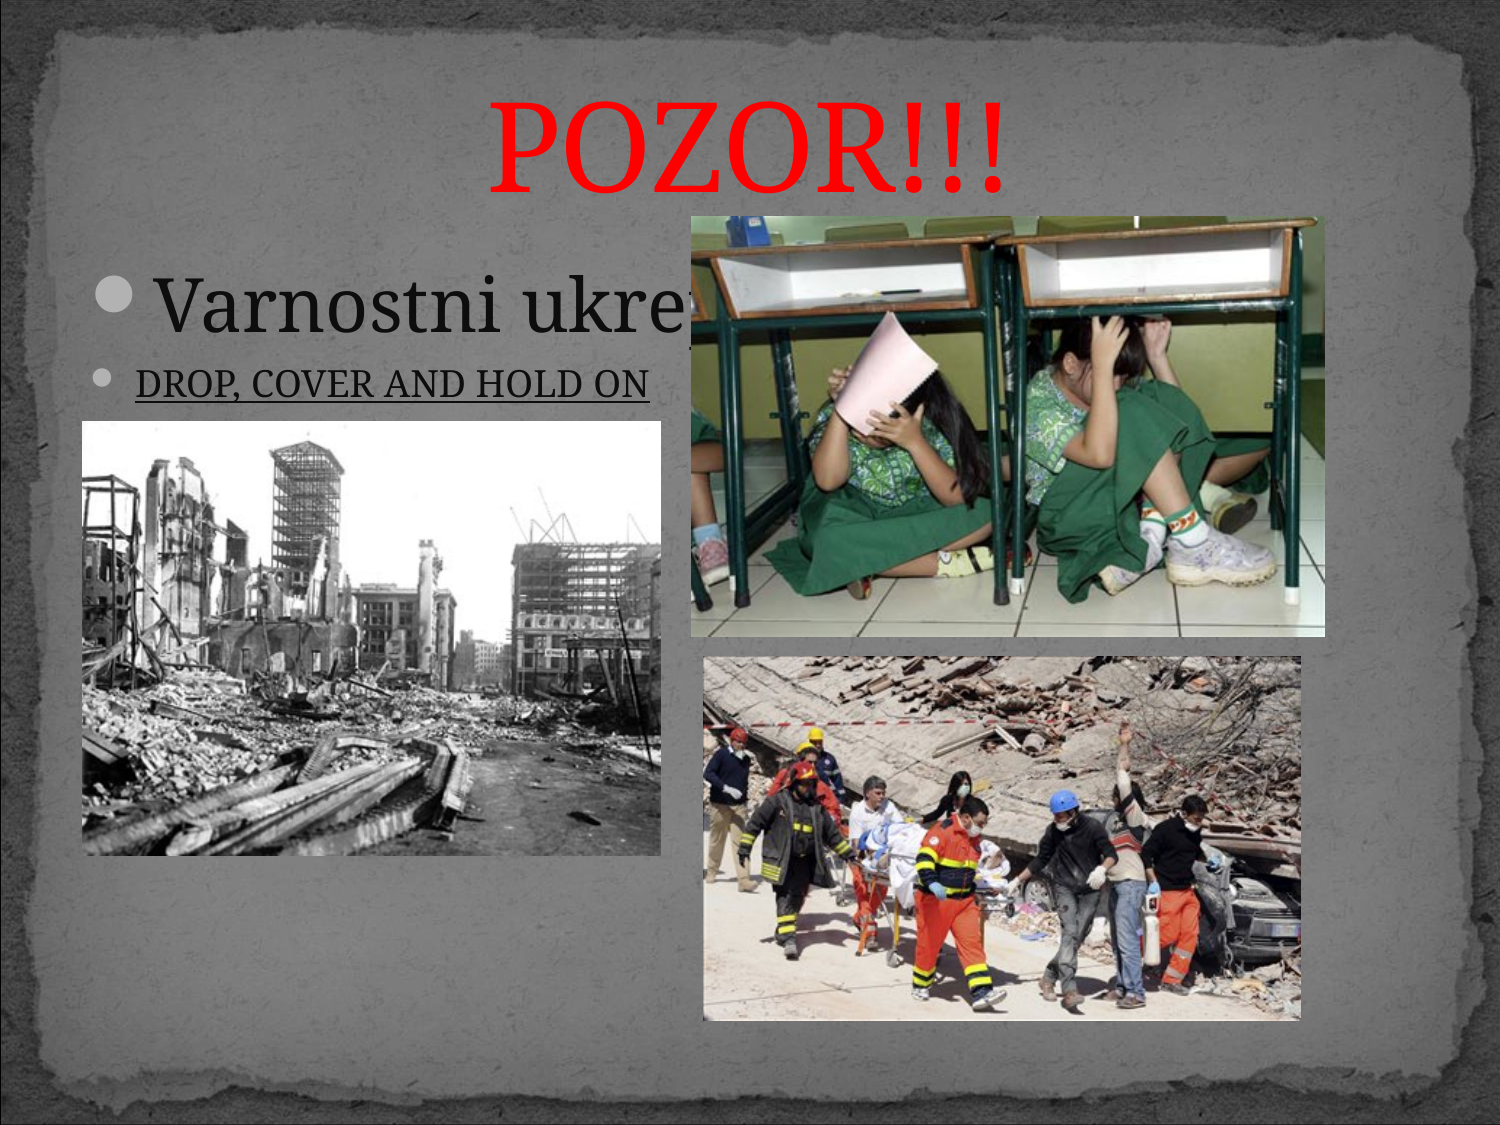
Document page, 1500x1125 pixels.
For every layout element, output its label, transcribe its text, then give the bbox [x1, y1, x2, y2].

list Varnostni ukrepi DROP, COVER AND HOLD ON [75, 249, 1425, 1000]
title POZOR!!! [75, 24, 1425, 225]
picture [0, 0, 1500, 1125]
